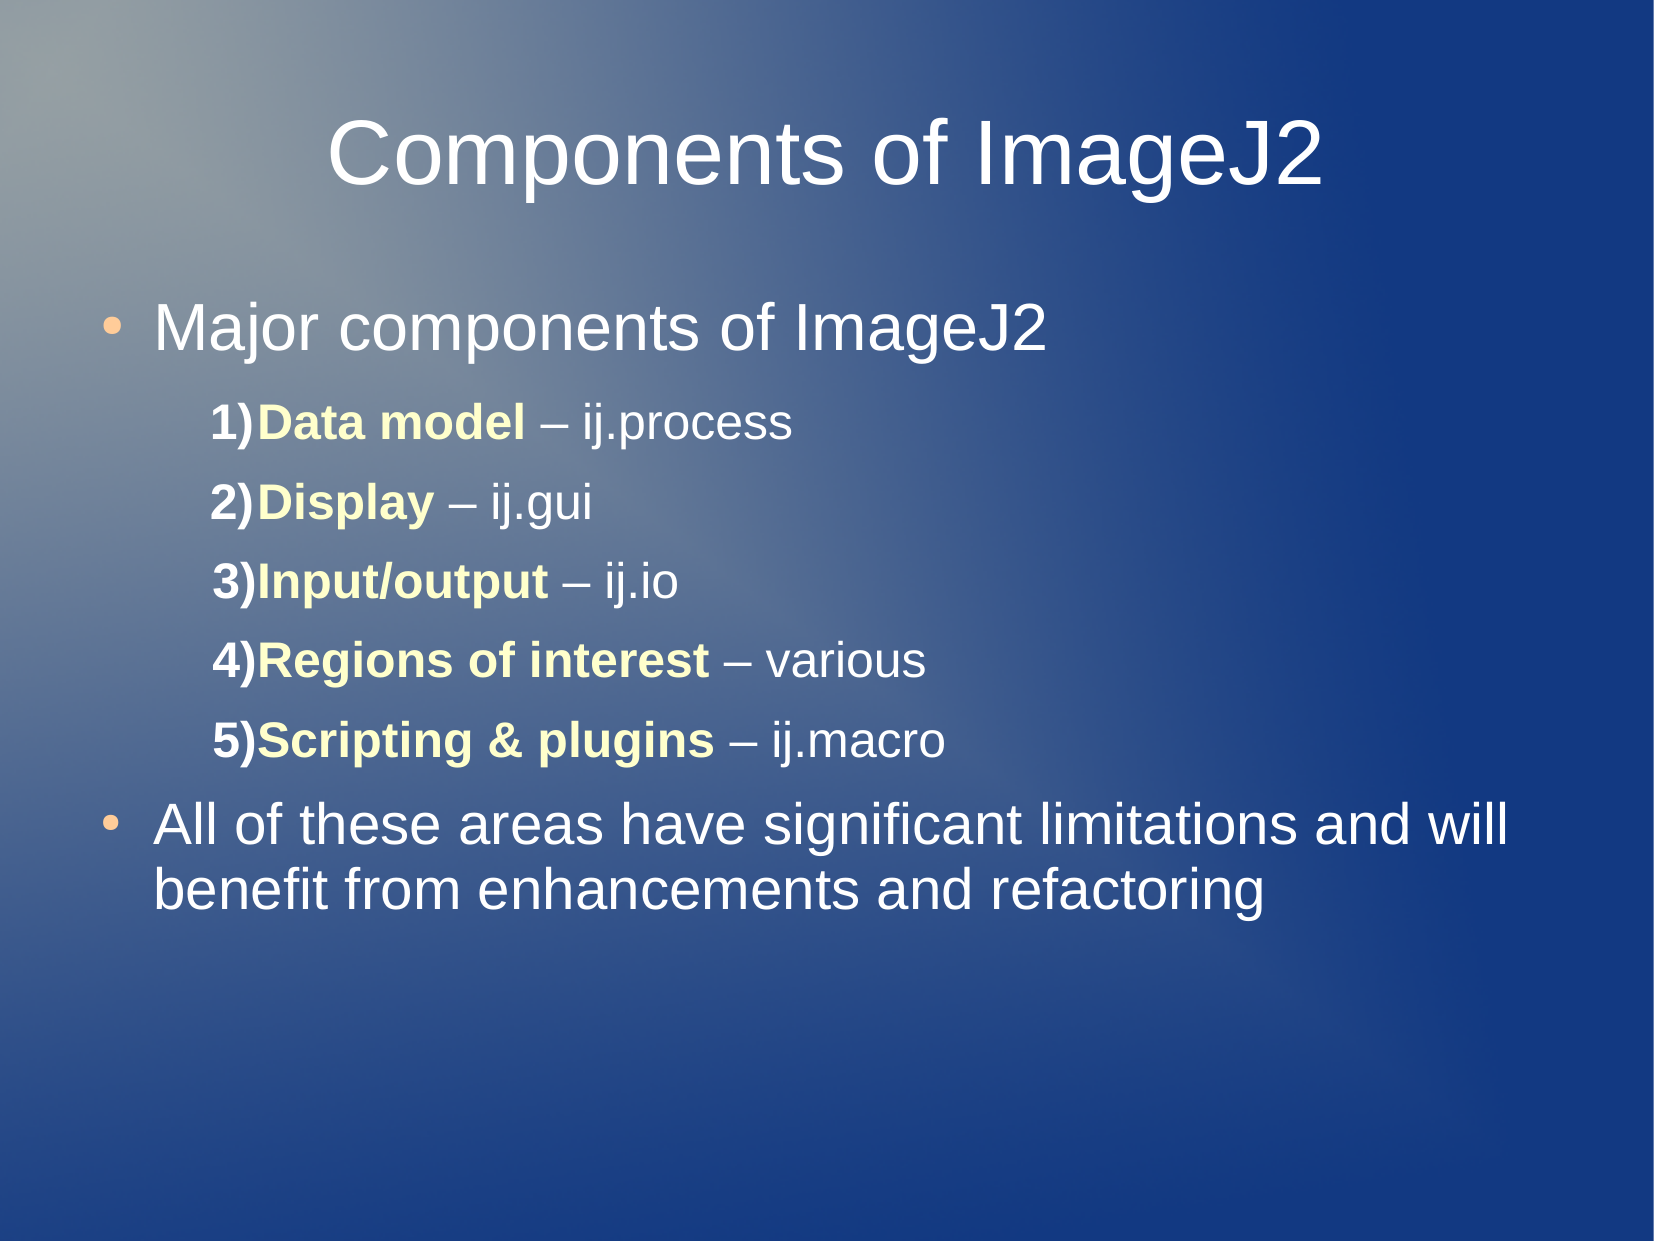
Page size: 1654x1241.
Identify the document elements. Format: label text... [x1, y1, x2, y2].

title Components of ImageJ2 [82, 56, 1571, 250]
list Major components of ImageJ2 Data model – ij.process Display – ij.gui Input/output – ij.io Regions of interest – various Scripting & plugins – ij.macro All of these areas have significant limitations and will benefit from enhancements and refactoring [82, 290, 1571, 1094]
picture [0, 0, 1654, 1241]
